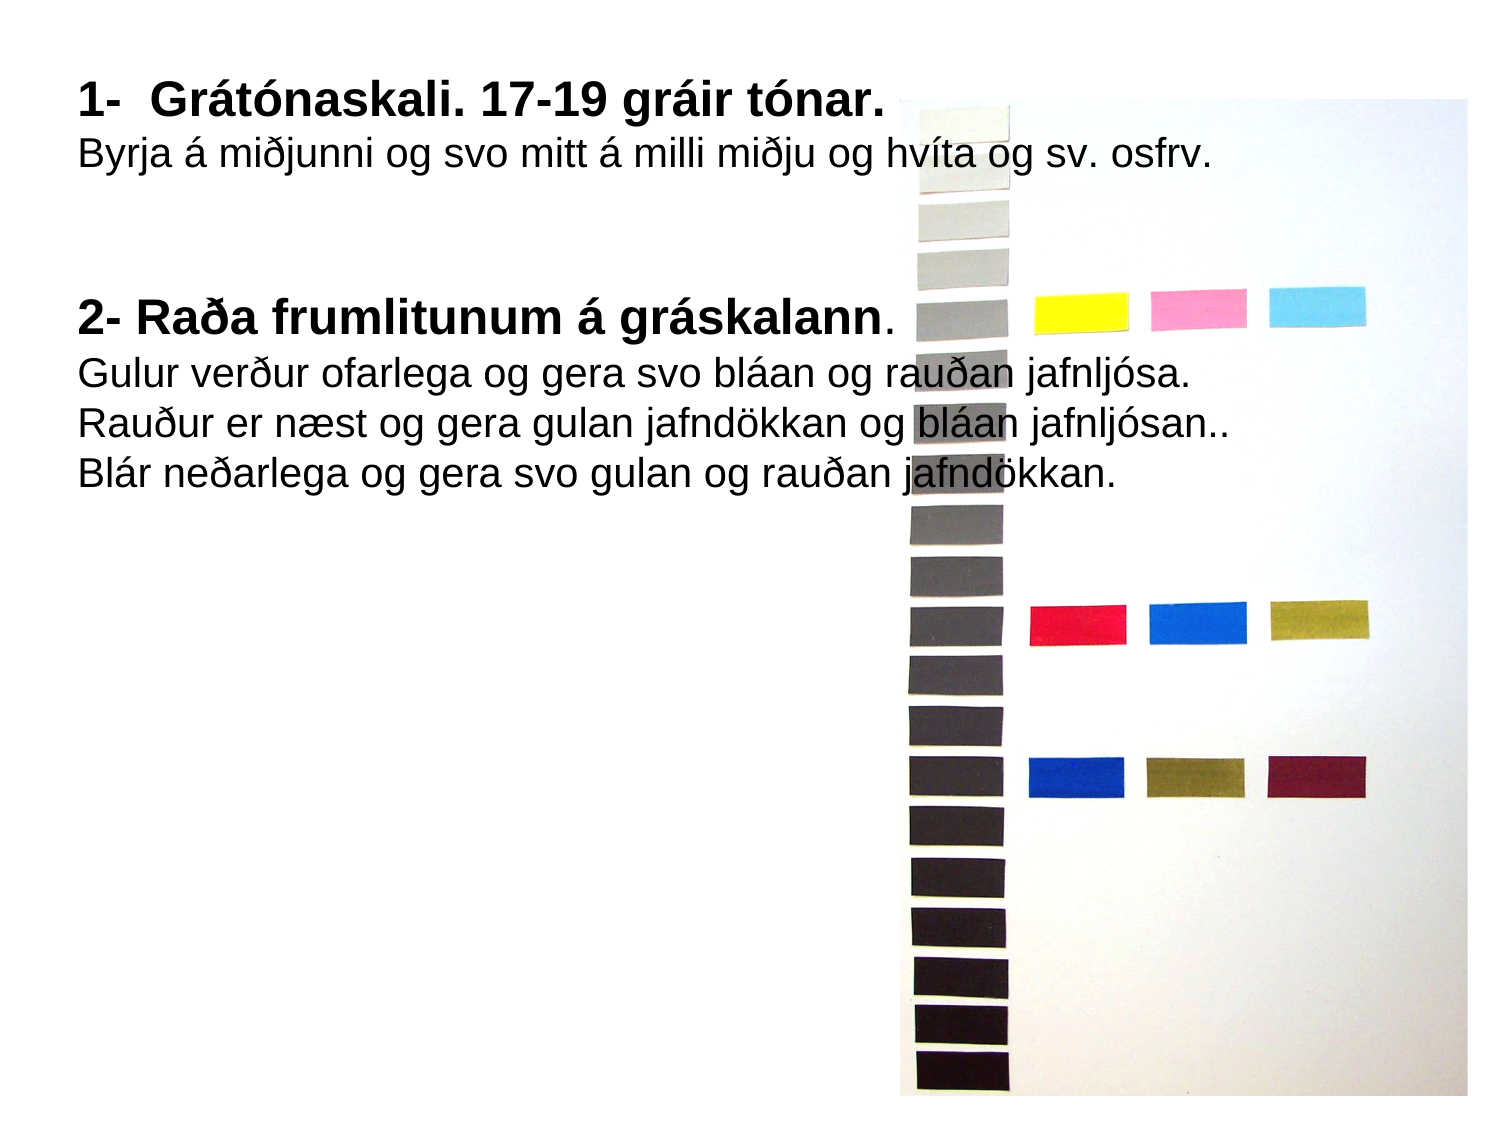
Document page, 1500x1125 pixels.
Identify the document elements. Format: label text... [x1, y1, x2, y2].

picture [900, 99, 1468, 1096]
title 1- Grátónaskali. 17-19 gráir tónar. Byrja á miðjunni og svo mitt á milli miðju og hvíta og sv. osfrv. 2- Raða frumlitunum á gráskalann. Gulur verður ofarlega og gera svo bláan og rauðan jafnljósa. Rauður er næst og gera gulan jafndökkan og bláan jafnljósan.. Blár neðarlega og gera svo gulan og rauðan jafndökkan. [62, 58, 1413, 504]
